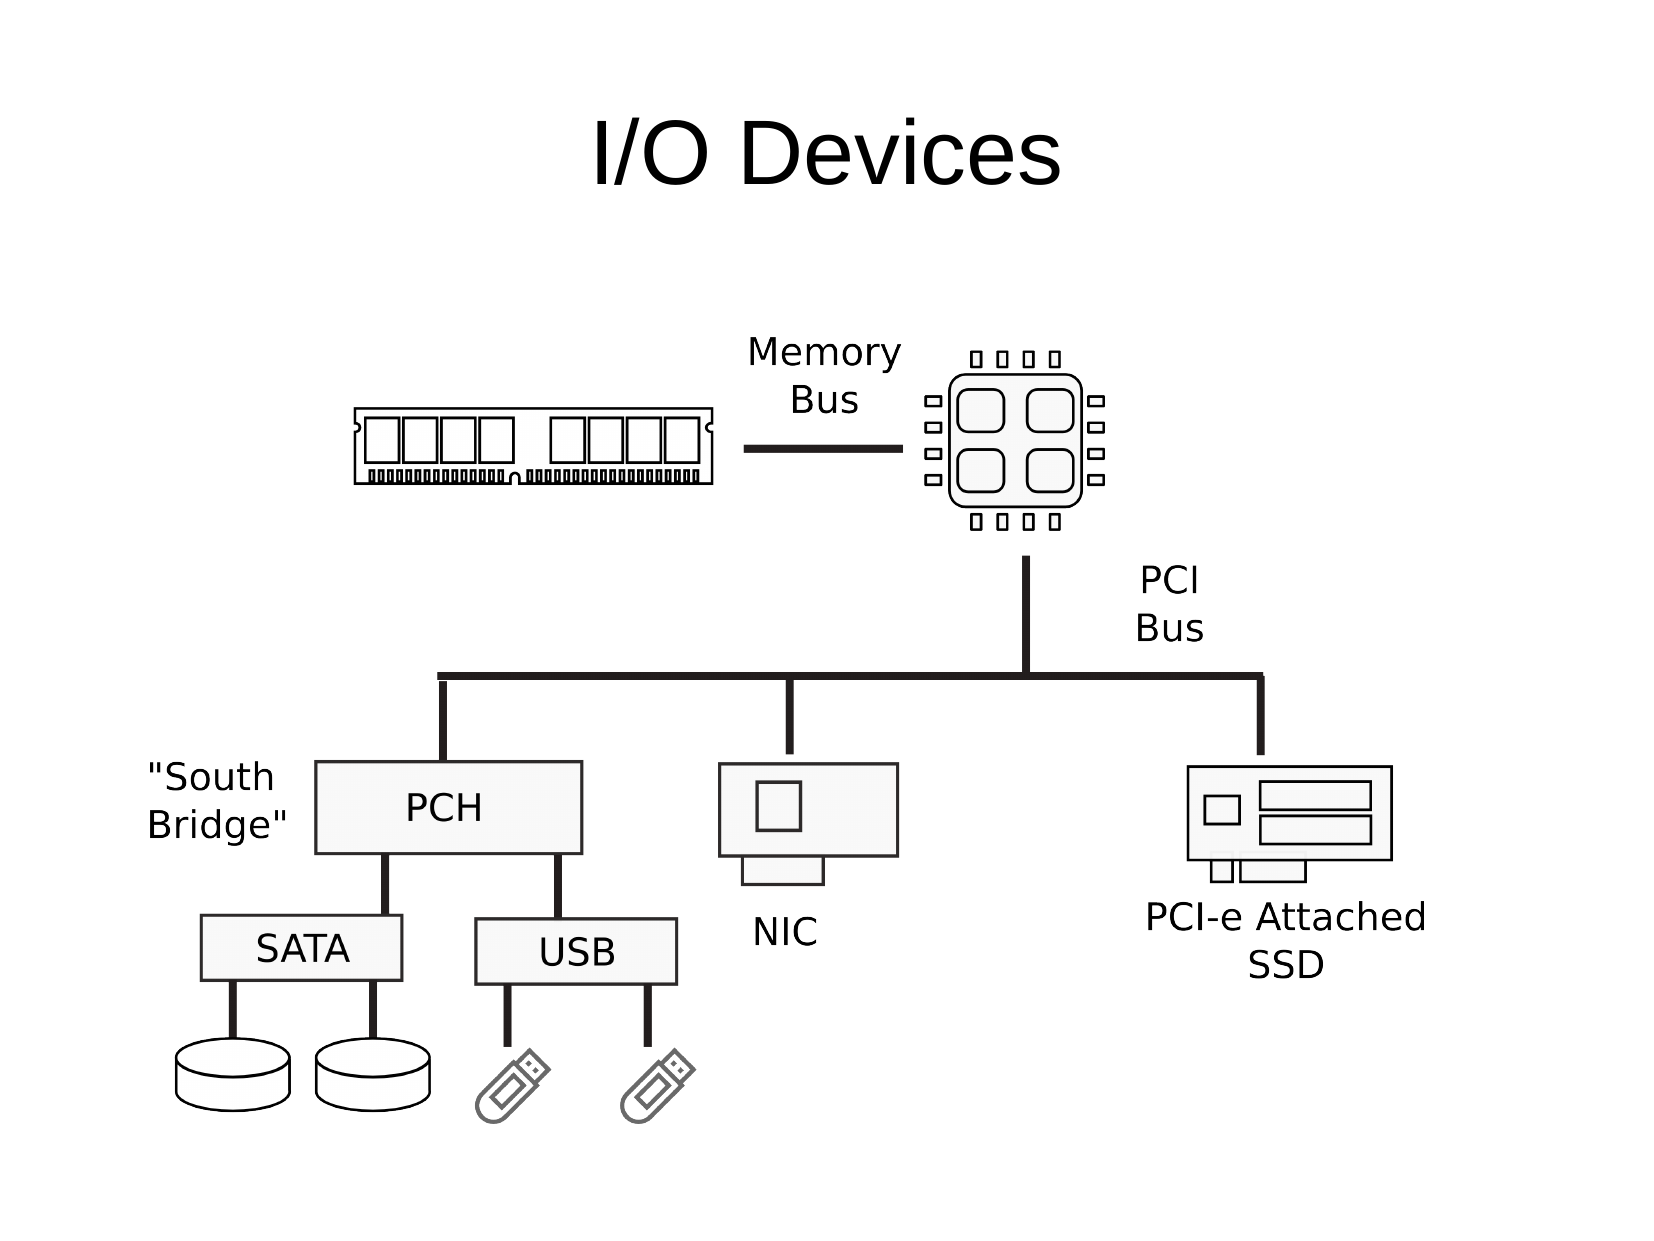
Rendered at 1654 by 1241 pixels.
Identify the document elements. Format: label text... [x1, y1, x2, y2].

title I/O Devices [82, 49, 1571, 257]
picture [150, 337, 1424, 1124]
